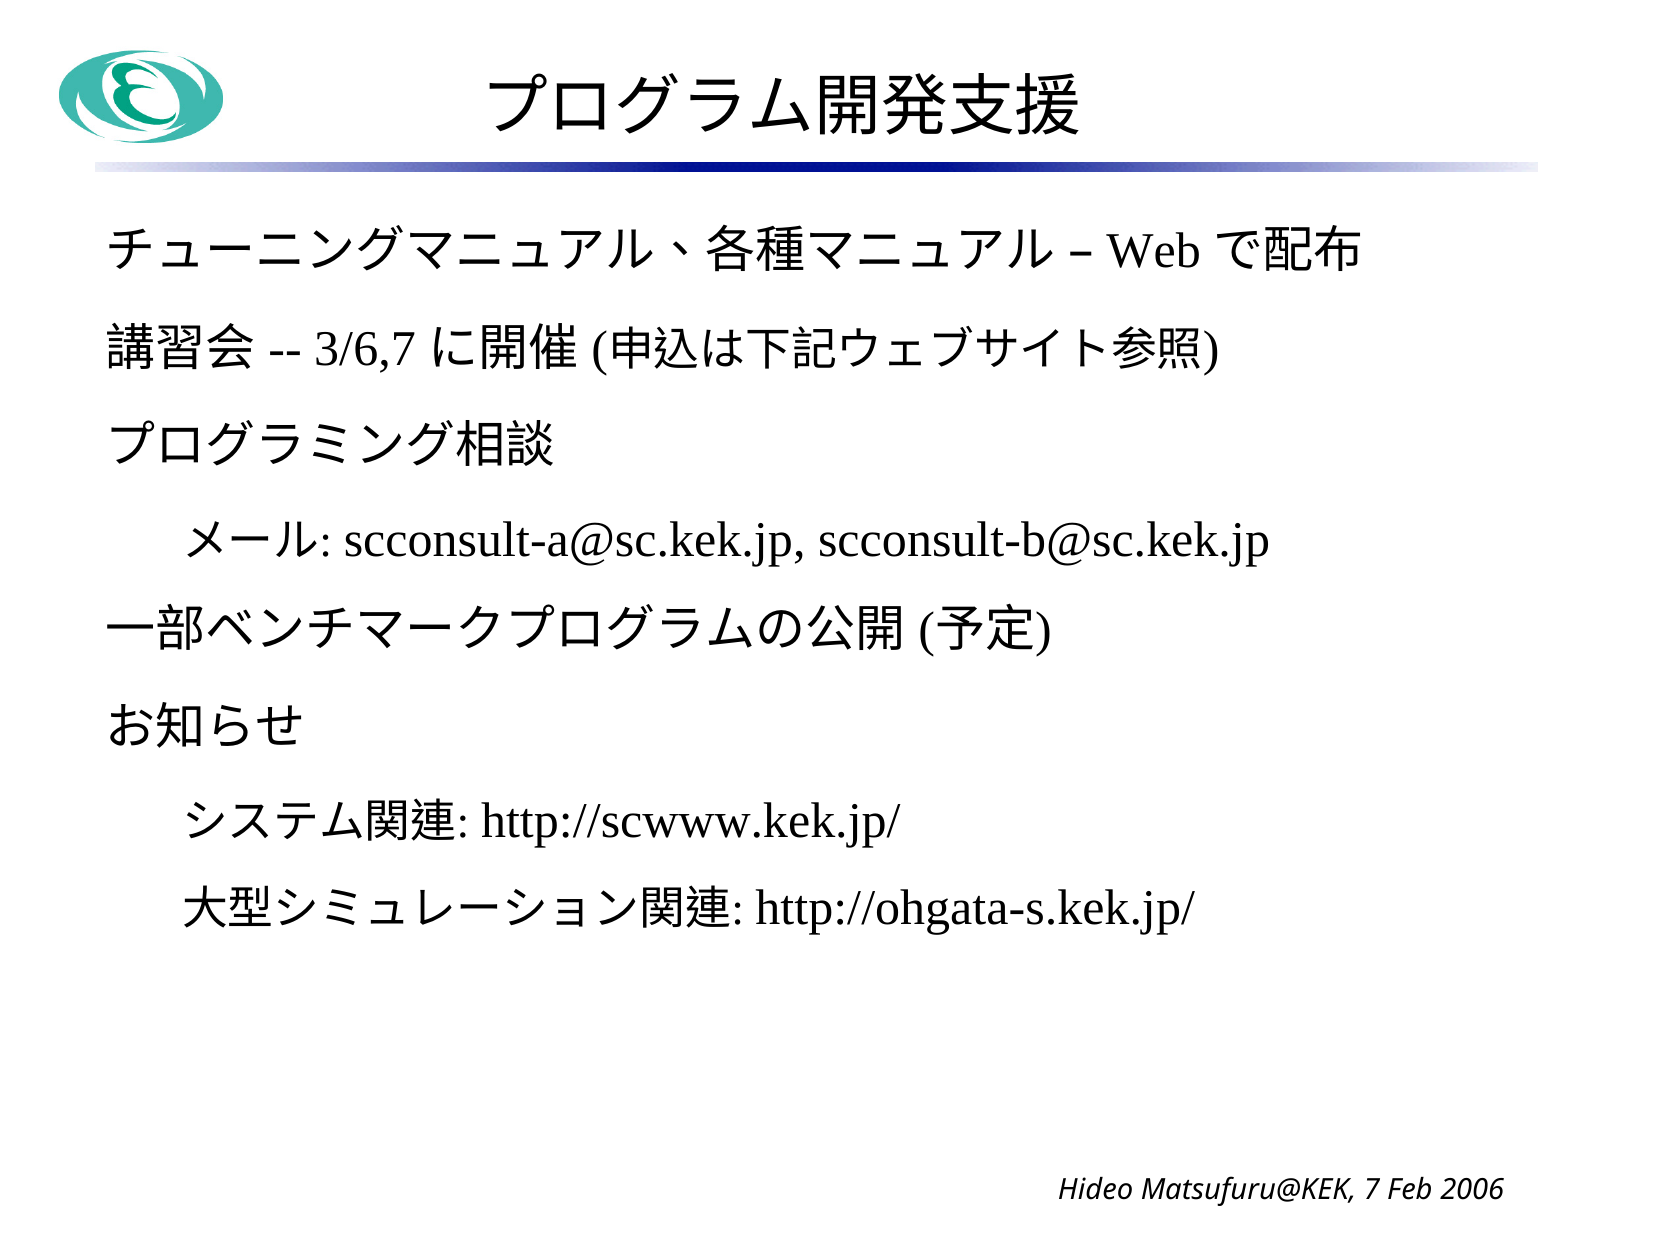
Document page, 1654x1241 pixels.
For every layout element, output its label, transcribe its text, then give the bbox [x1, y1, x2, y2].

picture [52, 41, 230, 152]
picture [95, 162, 1538, 172]
title プログラム開発支援 [151, 51, 1412, 158]
list チューニングマニュアル、各種マニュアル – Web で配布 講習会 -- 3/6,7 に開催 (申込は下記ウェブサイト参照) プログラミング相談 メール: scconsult-a@sc.kek.jp, scconsult-b@sc.kek.jp 一部ベンチマークプログラムの公開 (予定) お知らせ システム関連: http://scwww.kek.jp/ 大型シミュレーション関連: http://ohgata-s.kek.jp/ [87, 213, 1588, 1125]
